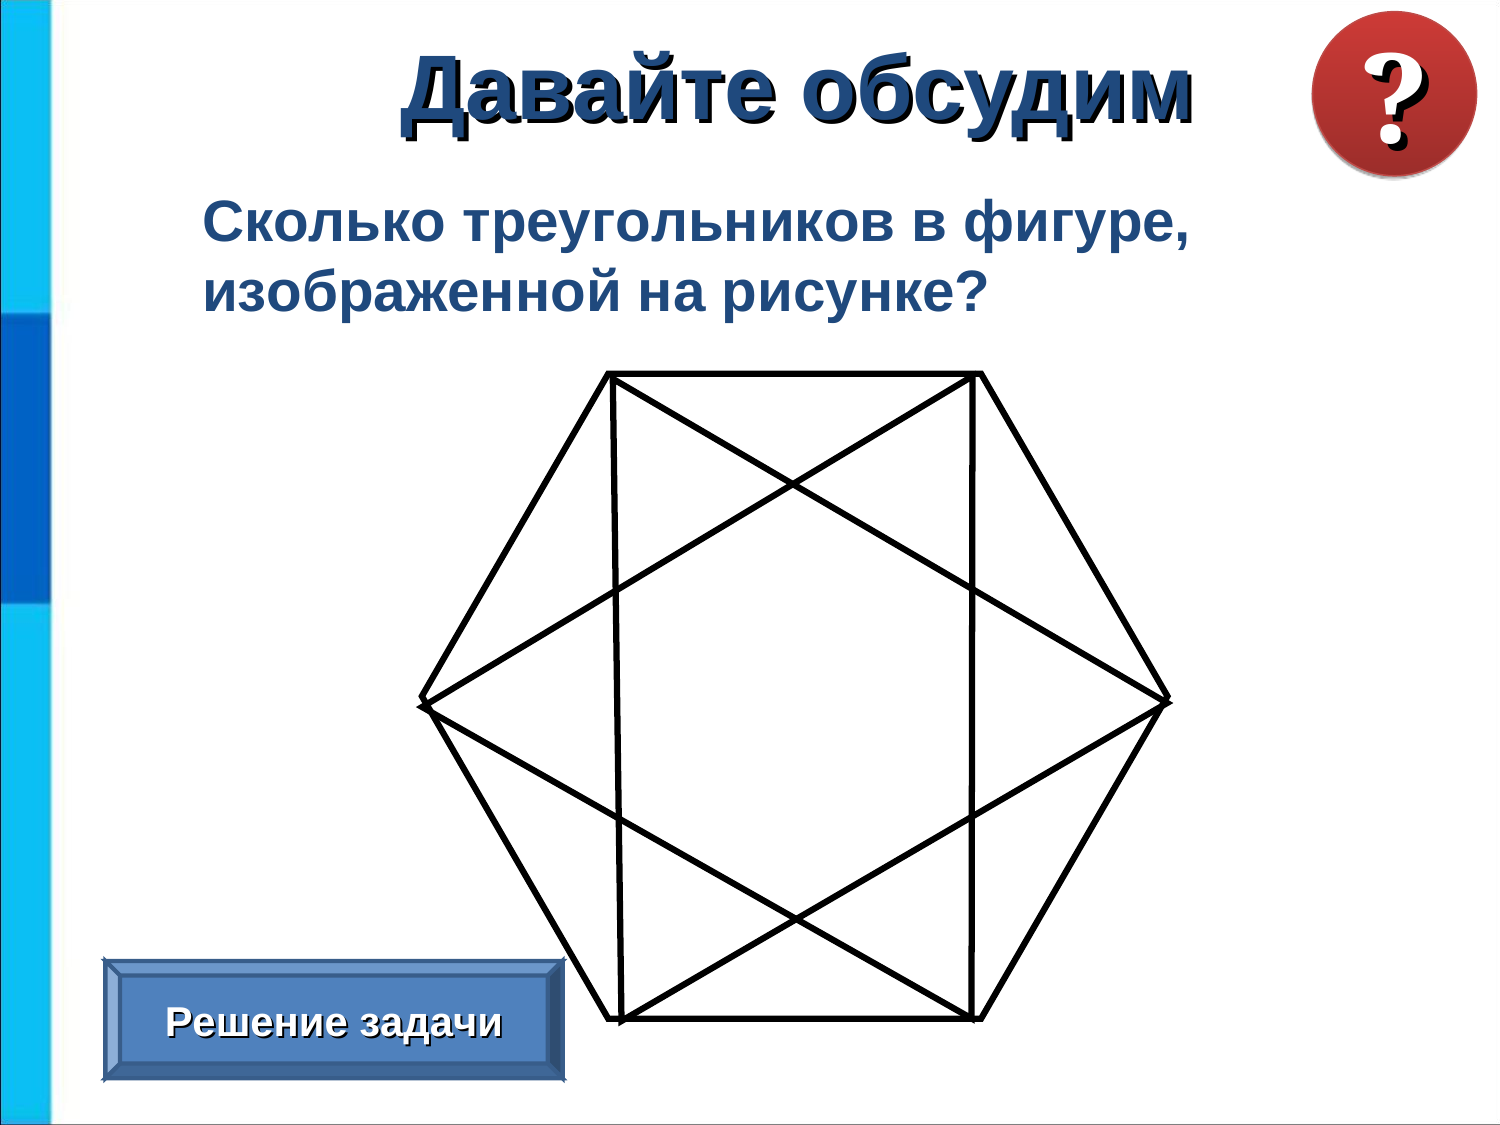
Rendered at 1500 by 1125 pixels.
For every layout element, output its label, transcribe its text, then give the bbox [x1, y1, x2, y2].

text_box Решение задачи [121, 976, 547, 1063]
text_box ? [1312, 11, 1477, 176]
picture [0, 0, 1500, 1125]
title Давайте обсудим [171, 30, 1341, 135]
text_box Сколько треугольников в фигуре, изображенной на рисунке? [187, 175, 1407, 332]
